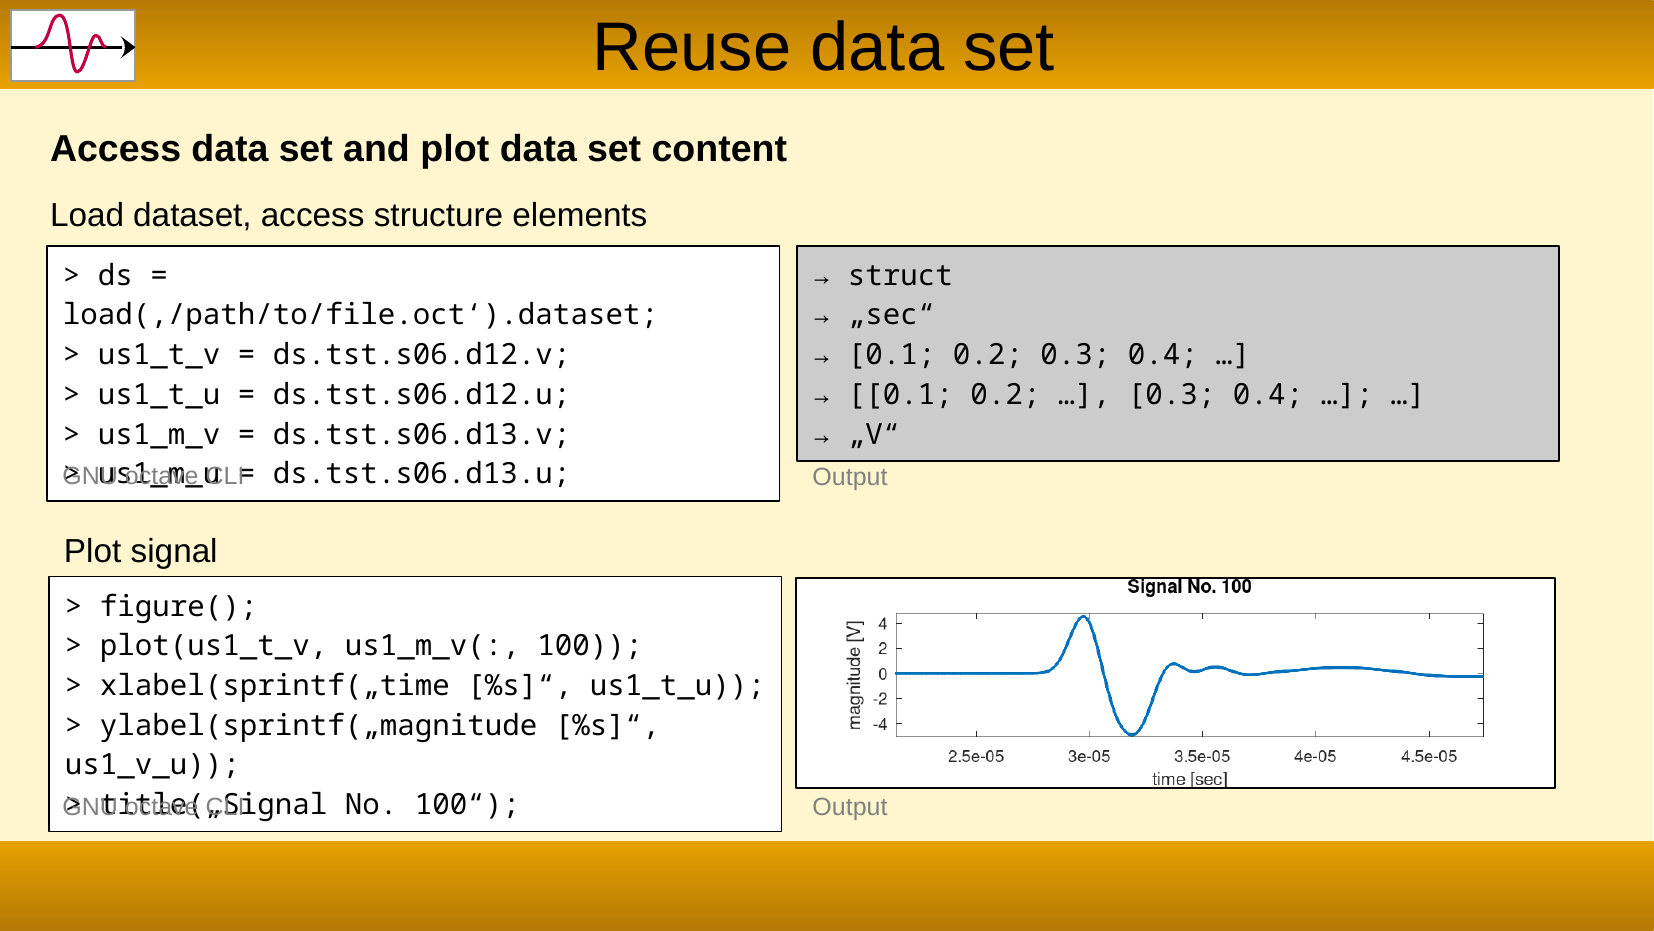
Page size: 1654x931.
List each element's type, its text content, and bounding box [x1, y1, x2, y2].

text_box [10, 9, 136, 81]
title Reuse data set [33, 7, 1615, 85]
text_box > ds = load(‚/path/to/file.oct‘).dataset; > us1_t_v = ds.tst.s06.d12.v; > us1_t_u = ds.tst.s06.d12.u; > us1_m_v = ds.tst.s06.d13.v; > us1_m_u = ds.tst.s06.d13.u; [47, 245, 780, 458]
text_box GNU octave CLI [47, 785, 260, 829]
text_box Output [797, 454, 903, 498]
text_box > figure(); > plot(us1_t_v, us1_m_v(:, 100)); > xlabel(sprintf(„time [%s]“, us1_t_u)); > ylabel(sprintf(„magnitude [%s]“, us1_v_u)); > title(„Signal No. 100“); [49, 576, 782, 789]
text_box Load dataset, access structure elements [35, 188, 780, 246]
text_box GNU octave CLI [47, 454, 260, 498]
text_box Plot signal [49, 525, 733, 576]
text_box Access data set and plot data set content [35, 120, 1619, 178]
text_box [92, 38, 101, 46]
text_box [73, 49, 86, 69]
text_box [44, 18, 68, 46]
text_box → struct → „sec“ → [0.1; 0.2; 0.3; 0.4; …] → [[0.1; 0.2; …], [0.3; 0.4; …]; …] → „V“ [797, 245, 1560, 458]
picture [797, 578, 1554, 788]
text_box Output [797, 785, 903, 829]
